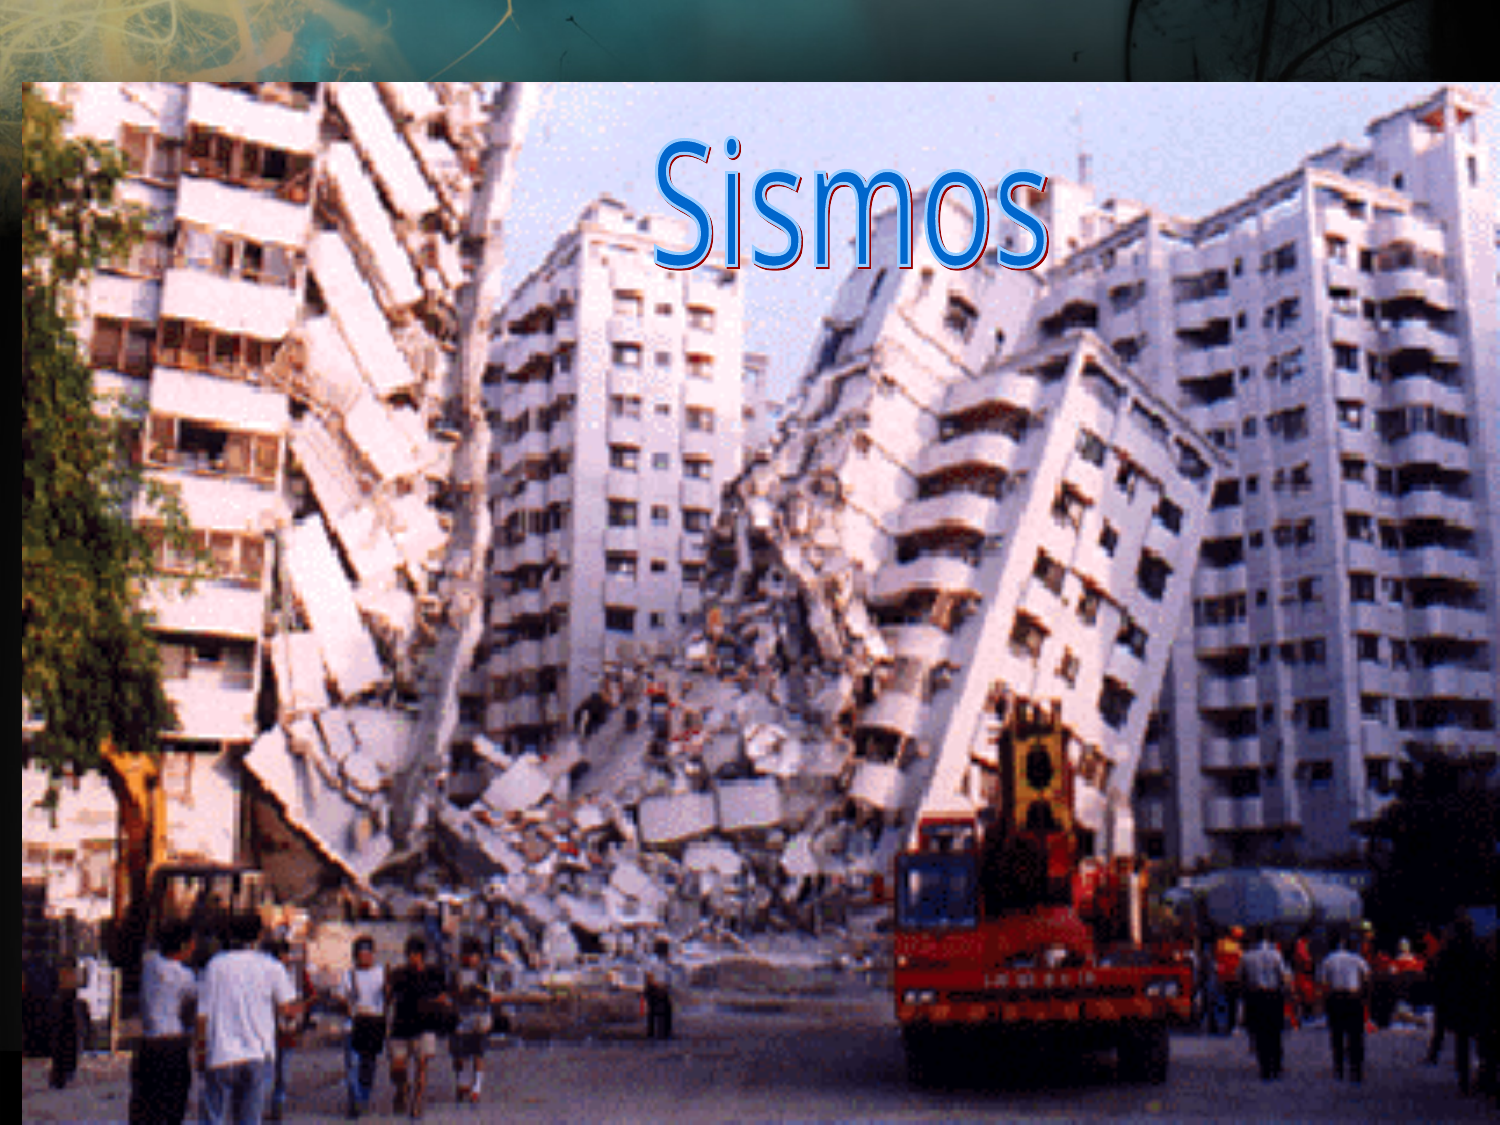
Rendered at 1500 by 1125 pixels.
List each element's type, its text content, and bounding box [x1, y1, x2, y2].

text_box Sismos [998, 170, 1046, 268]
text_box Sismos [815, 170, 910, 266]
text_box Sismos [925, 170, 986, 268]
text_box Sismos [726, 172, 737, 266]
picture [0, 0, 1500, 1125]
text_box Sismos [753, 170, 800, 268]
text_box Sismos [655, 139, 711, 268]
text_box Sismos [725, 137, 738, 157]
